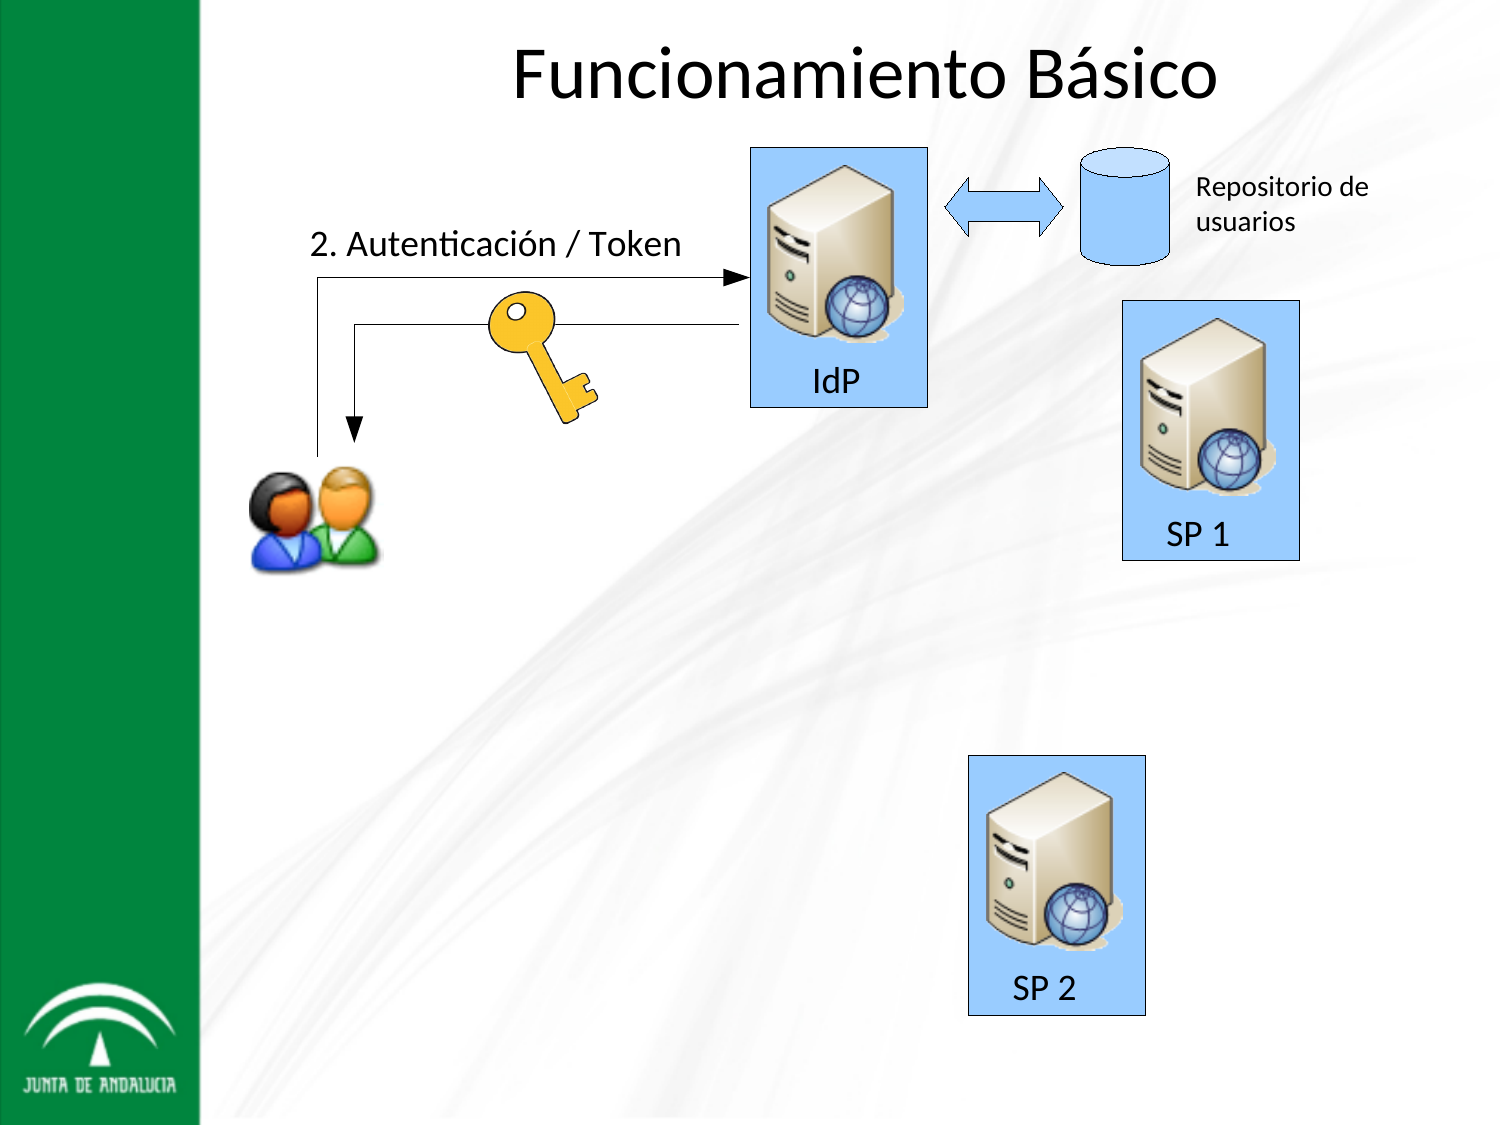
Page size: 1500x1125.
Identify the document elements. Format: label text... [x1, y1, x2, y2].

picture [0, 0, 1500, 1125]
text_box [750, 147, 928, 408]
text_box [944, 177, 1064, 237]
text_box [1080, 164, 1170, 266]
text_box Repositorio de usuarios [1181, 159, 1388, 245]
text_box [1122, 300, 1300, 561]
text_box SP 1 [1151, 501, 1300, 562]
title Funcionamiento Básico [253, 35, 1479, 124]
text_box [968, 755, 1146, 1016]
text_box SP 2 [998, 955, 1146, 1016]
text_box IdP [797, 348, 945, 409]
text_box 2. Autenticación / Token [194, 211, 798, 272]
